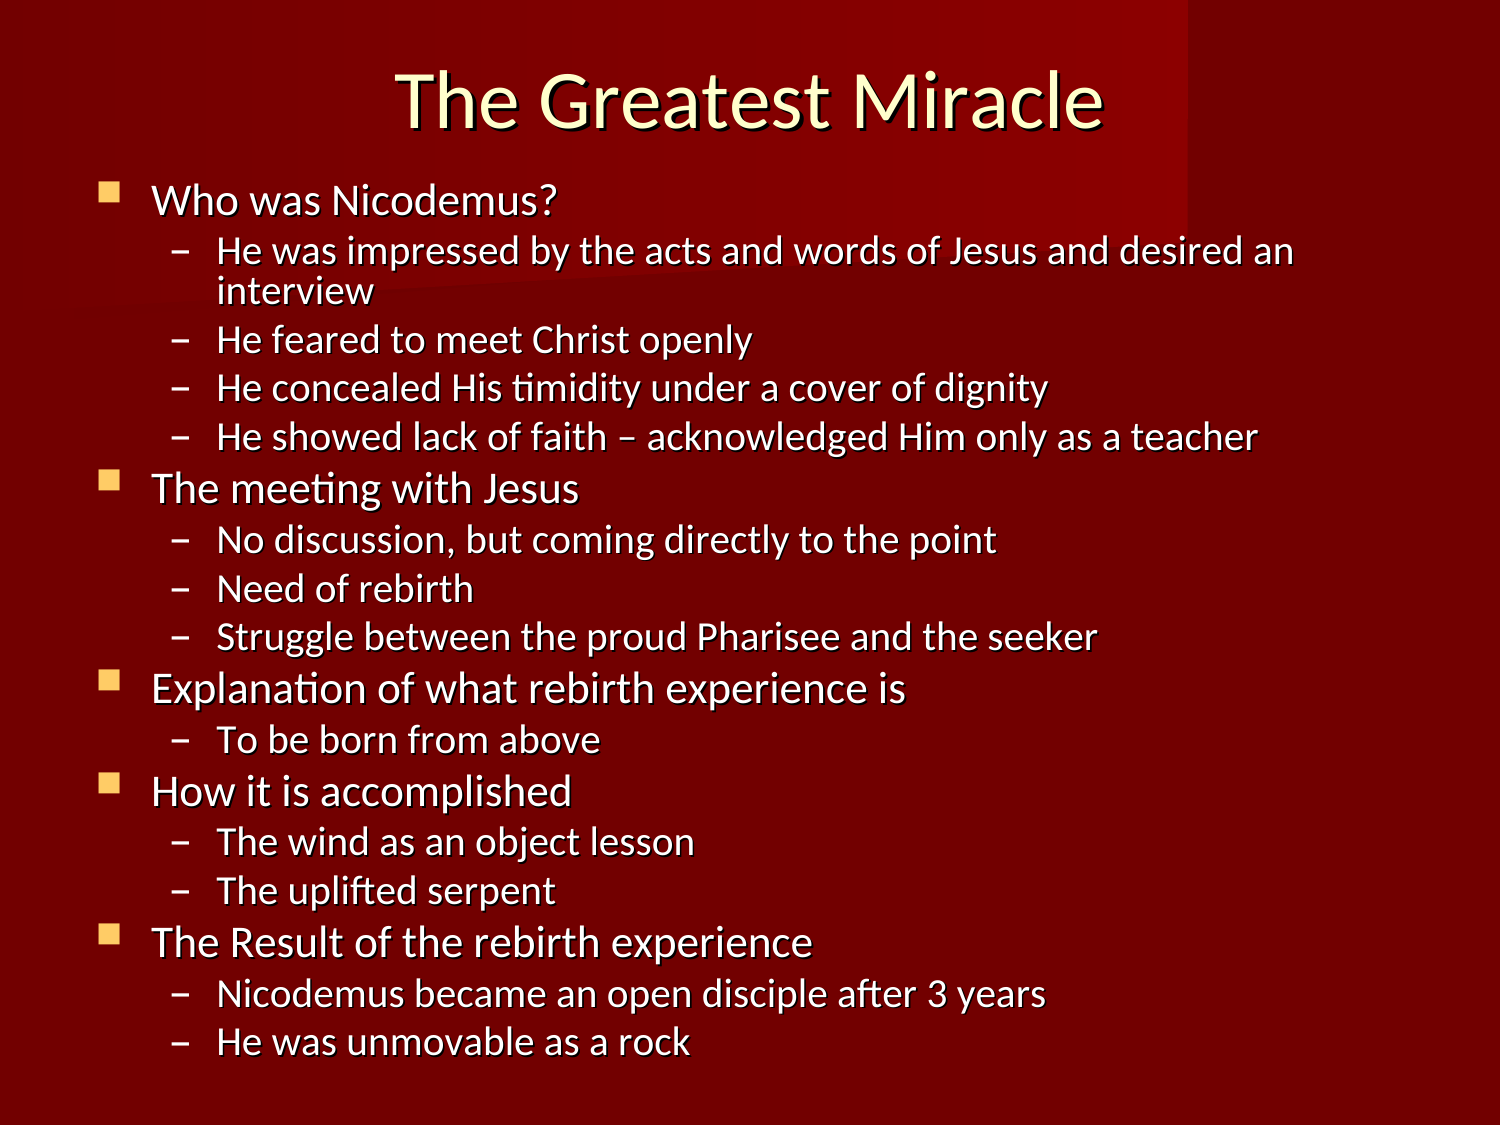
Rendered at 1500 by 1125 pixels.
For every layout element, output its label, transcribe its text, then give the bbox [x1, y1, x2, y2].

title The Greatest Miracle [0, 19, 1500, 171]
list Who was Nicodemus? He was impressed by the acts and words of Jesus and desired an interview He feared to meet Christ openly He concealed His timidity under a cover of dignity He showed lack of faith – acknowledged Him only as a teacher The meeting with Jesus No discussion, but coming directly to the point Need of rebirth Struggle between the proud Pharisee and the seeker Explanation of what rebirth experience is To be born from above How it is accomplished The wind as an object lesson The uplifted serpent The Result of the rebirth experience Nicodemus became an open disciple after 3 years He was unmovable as a rock [80, 172, 1431, 1081]
